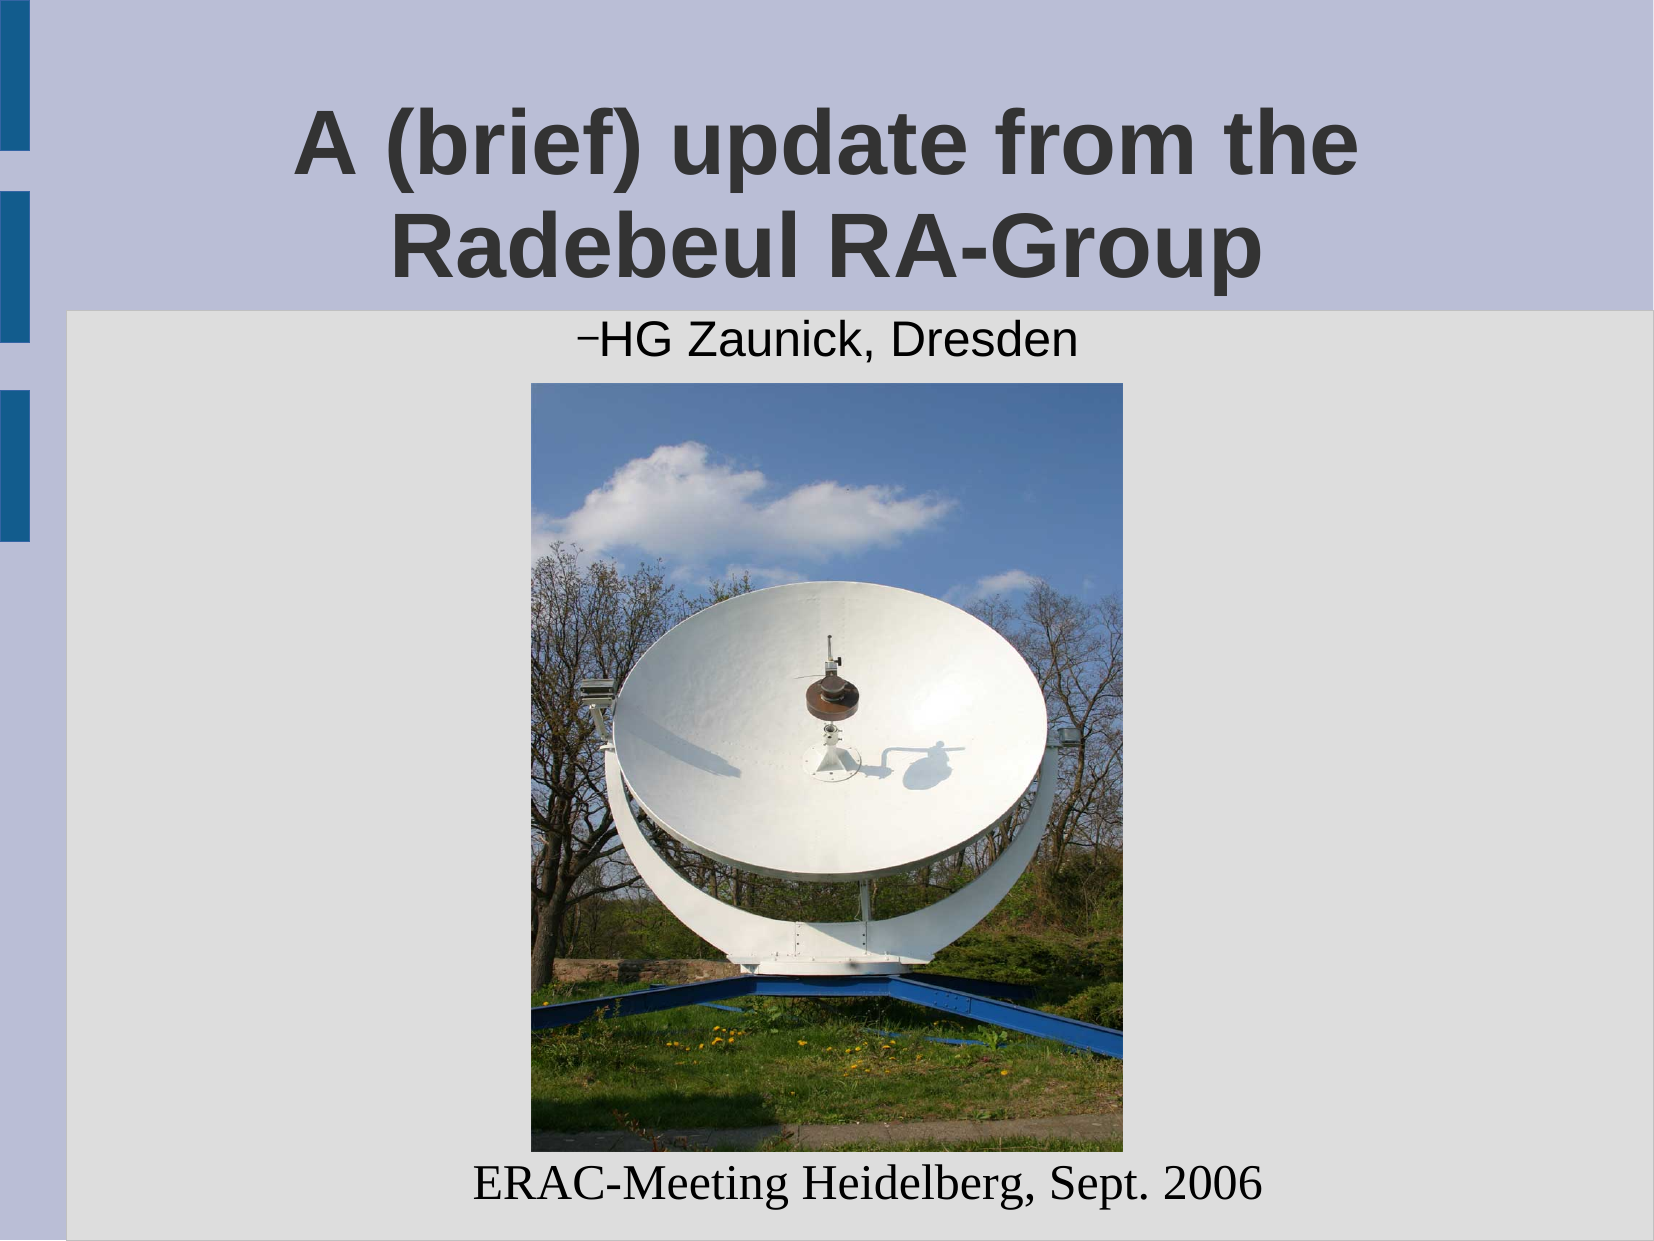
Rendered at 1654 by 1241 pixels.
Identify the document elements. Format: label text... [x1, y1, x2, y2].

text_box ERAC-Meeting Heidelberg, Sept. 2006 [472, 1155, 1264, 1211]
subtitle HG Zaunick, Dresden [534, 295, 1123, 384]
title A (brief) update from the Radebeul RA-Group [121, 91, 1534, 299]
picture [531, 383, 1123, 1152]
